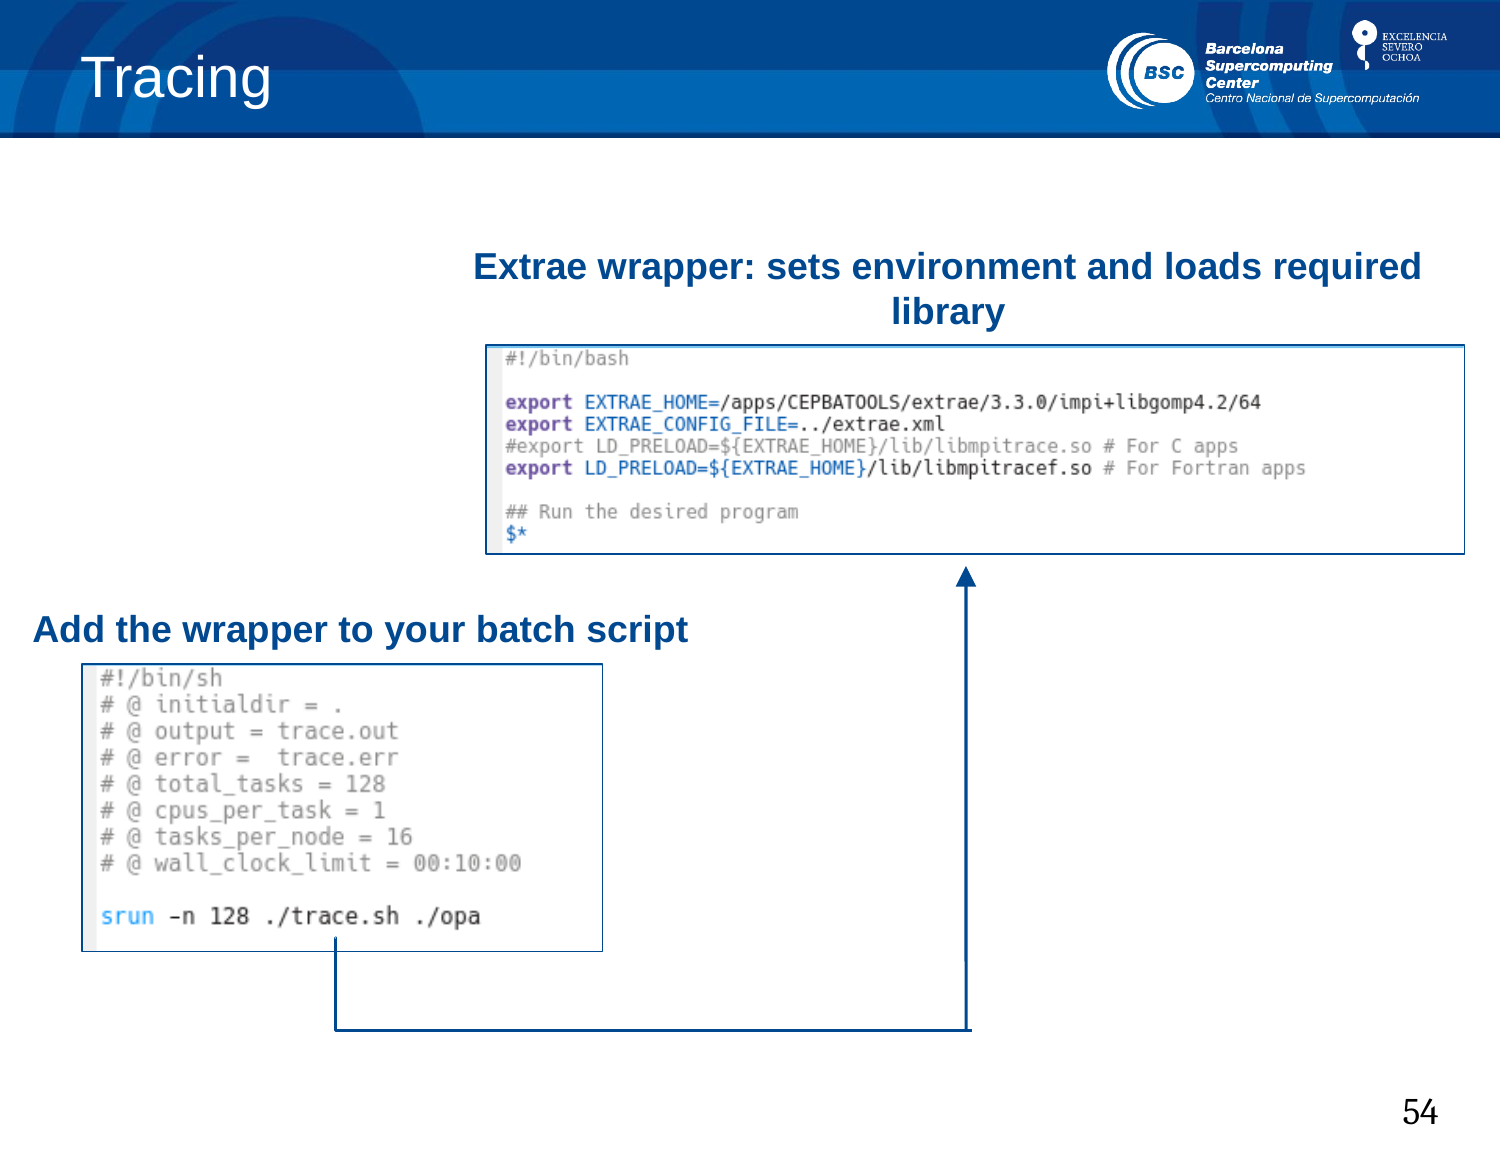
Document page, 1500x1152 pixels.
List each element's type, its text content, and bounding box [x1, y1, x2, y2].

picture [82, 696, 602, 951]
text_box Add the wrapper to your batch script [0, 597, 904, 696]
picture [487, 345, 1464, 554]
picture [0, 0, 1500, 138]
title Tracing [65, 23, 1081, 138]
text_box Extrae wrapper: sets environment and loads required library [405, 234, 1492, 334]
